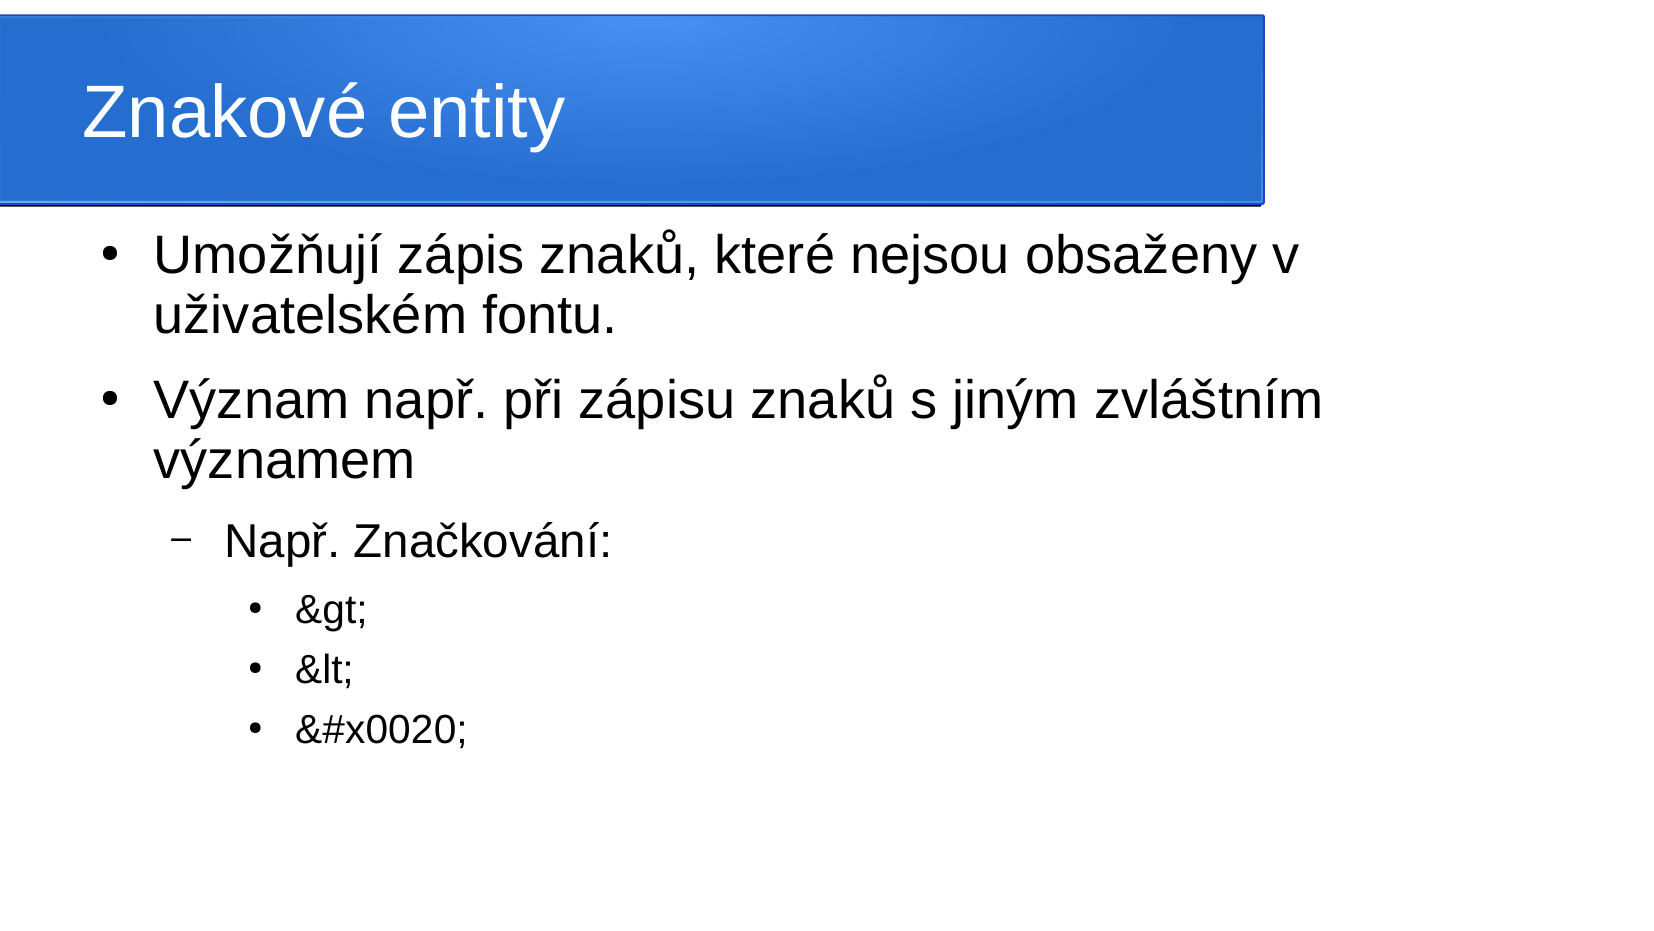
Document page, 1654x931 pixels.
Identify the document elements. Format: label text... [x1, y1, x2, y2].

list Umožňují zápis znaků, které nejsou obsaženy v uživatelském fontu. Význam např. při zápisu znaků s jiným zvláštním významem Např. Značkování: &gt; &lt; &#x0020; [82, 224, 1571, 764]
title Znakové entity [82, 35, 1235, 189]
